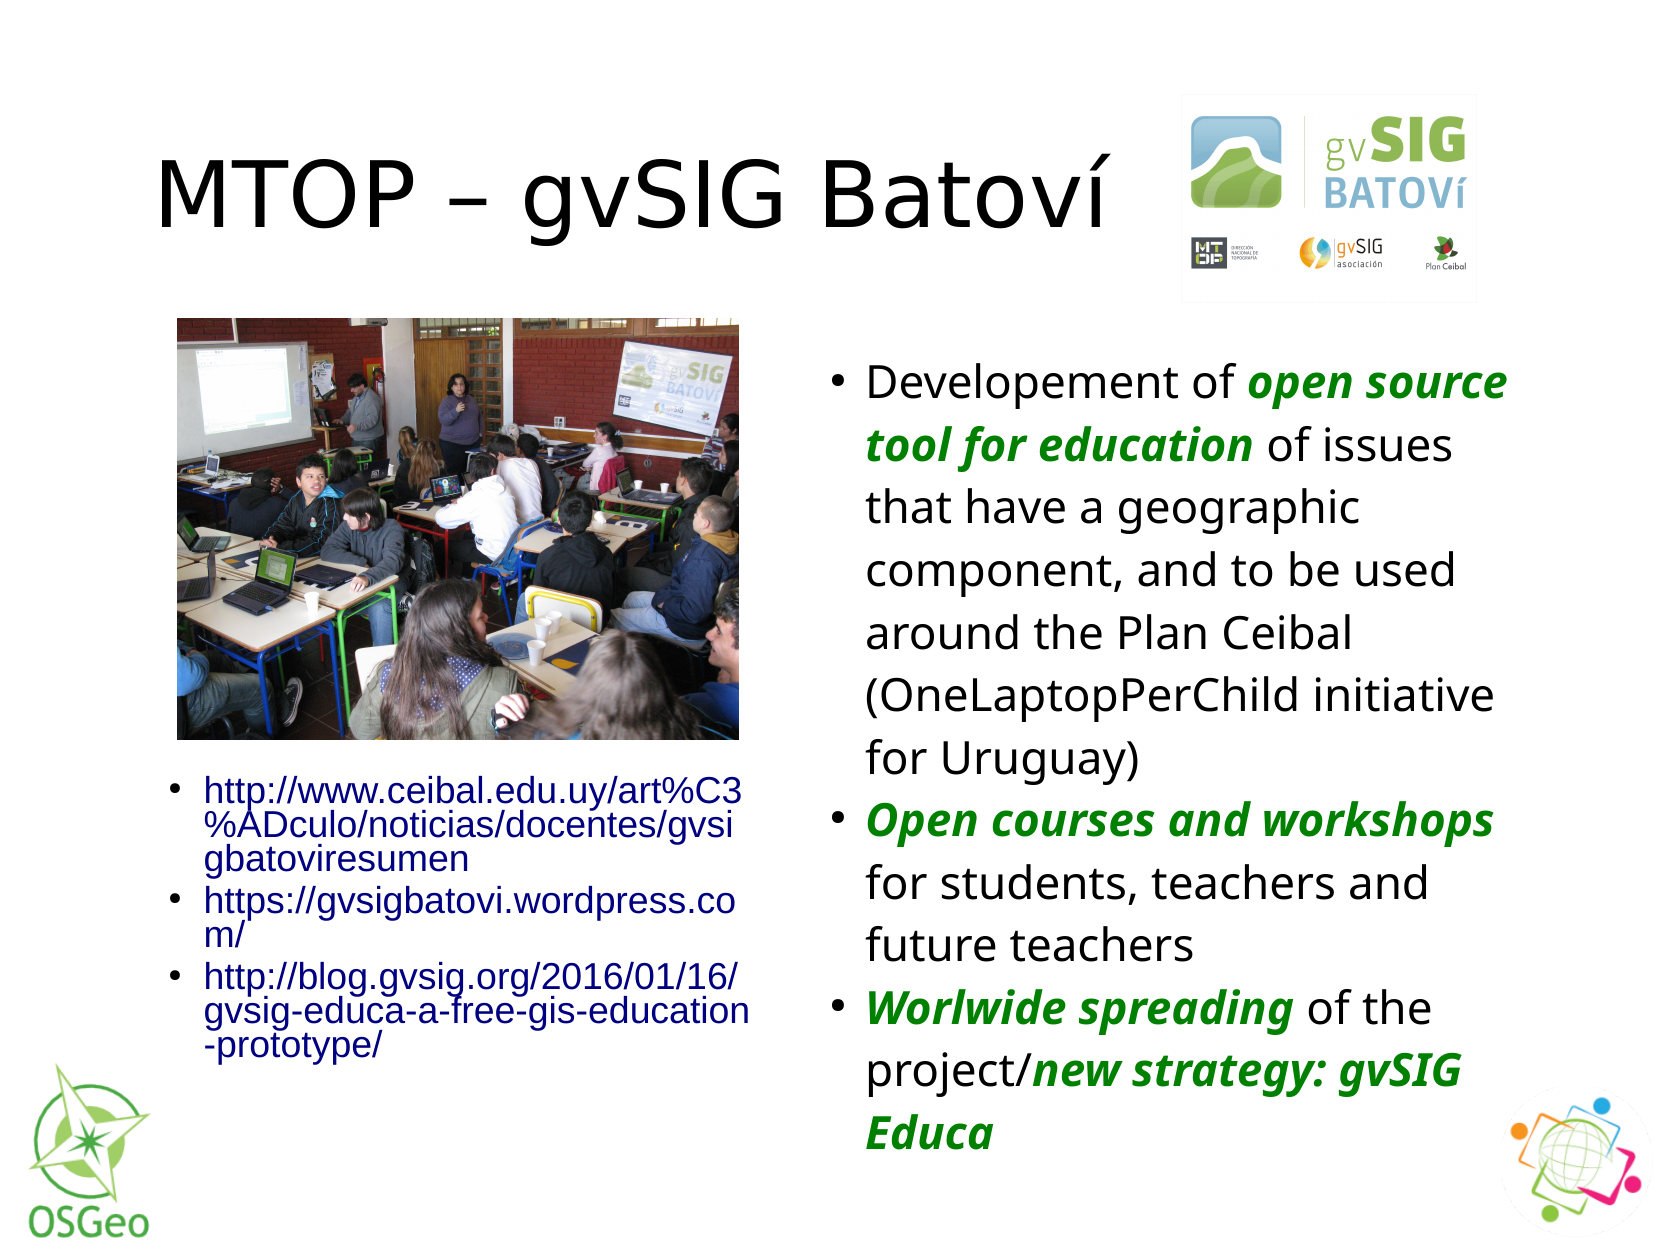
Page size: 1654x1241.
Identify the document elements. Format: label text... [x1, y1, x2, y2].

picture [1181, 94, 1477, 303]
picture [0, 1061, 178, 1239]
title MTOP – gvSIG Batoví [106, 96, 1158, 296]
picture [1499, 1084, 1654, 1238]
picture [177, 318, 739, 740]
text_box http://www.ceibal.edu.uy/art%C3%ADculo/noticias/docentes/gvsigbatoviresumen https://gvsigbatovi.wordpress.com/ http://blog.gvsig.org/2016/01/16/gvsig-educa-a-free-gis-education-prototype/ [153, 761, 768, 1105]
text_box Developement of open source tool for education of issues that have a geographic component, and to be used around the Plan Ceibal (OneLaptopPerChild initiative for Uruguay) Open courses and workshops for students, teachers and future teachers Worlwide spreading of the project/new strategy: gvSIG Educa [814, 342, 1536, 1024]
